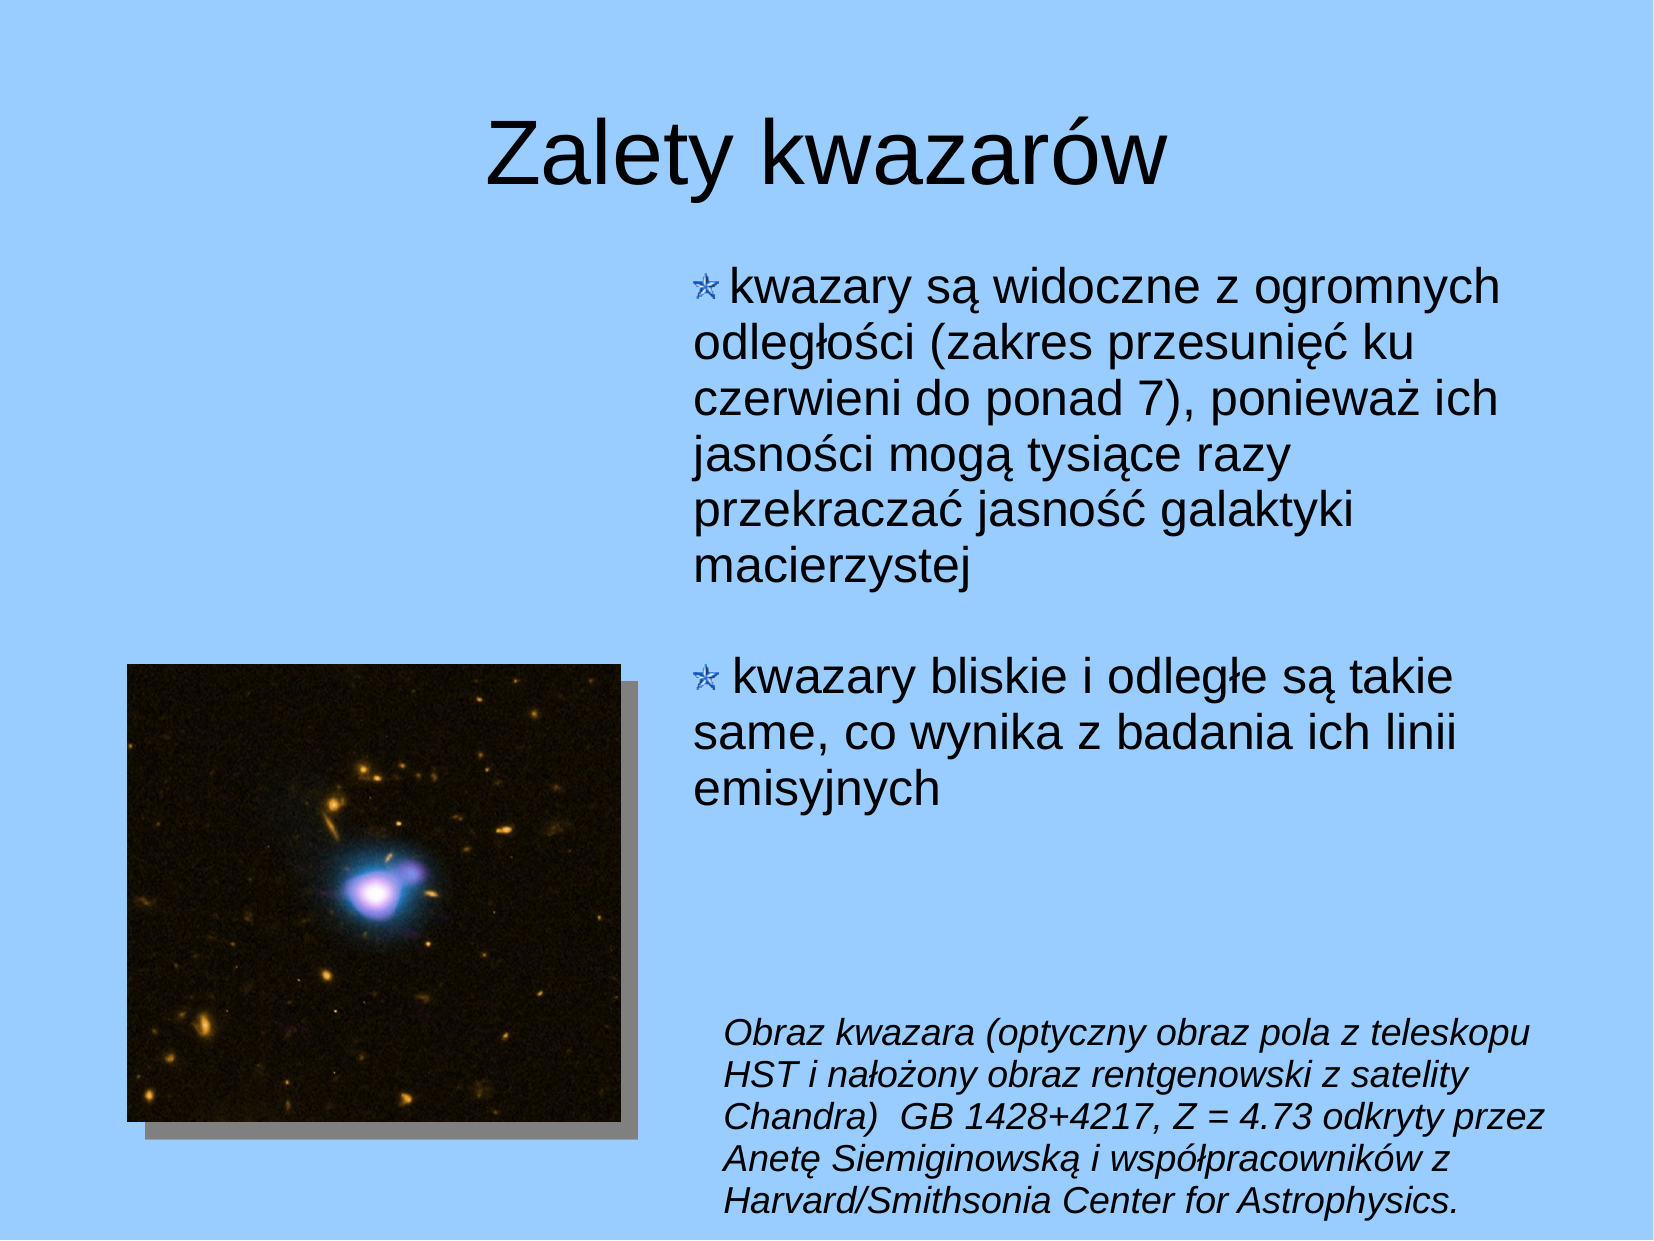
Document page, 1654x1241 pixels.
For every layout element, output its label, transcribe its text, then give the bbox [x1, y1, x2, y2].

text_box kwazary są widoczne z ogromnych odległości (zakres przesunięć ku czerwieni do ponad 7), ponieważ ich jasności mogą tysiące razy przekraczać jasność galaktyki macierzystej kwazary bliskie i odległe są takie same, co wynika z badania ich linii emisyjnych [679, 251, 1536, 824]
text_box Obraz kwazara (optyczny obraz pola z teleskopu HST i nałożony obraz rentgenowski z satelity Chandra) GB 1428+4217, Z = 4.73 odkryty przez Anetę Siemiginowską i współpracowników z Harvard/Smithsonia Center for Astrophysics. [708, 1003, 1595, 1228]
title Zalety kwazarów [82, 49, 1571, 257]
picture [127, 664, 621, 1123]
